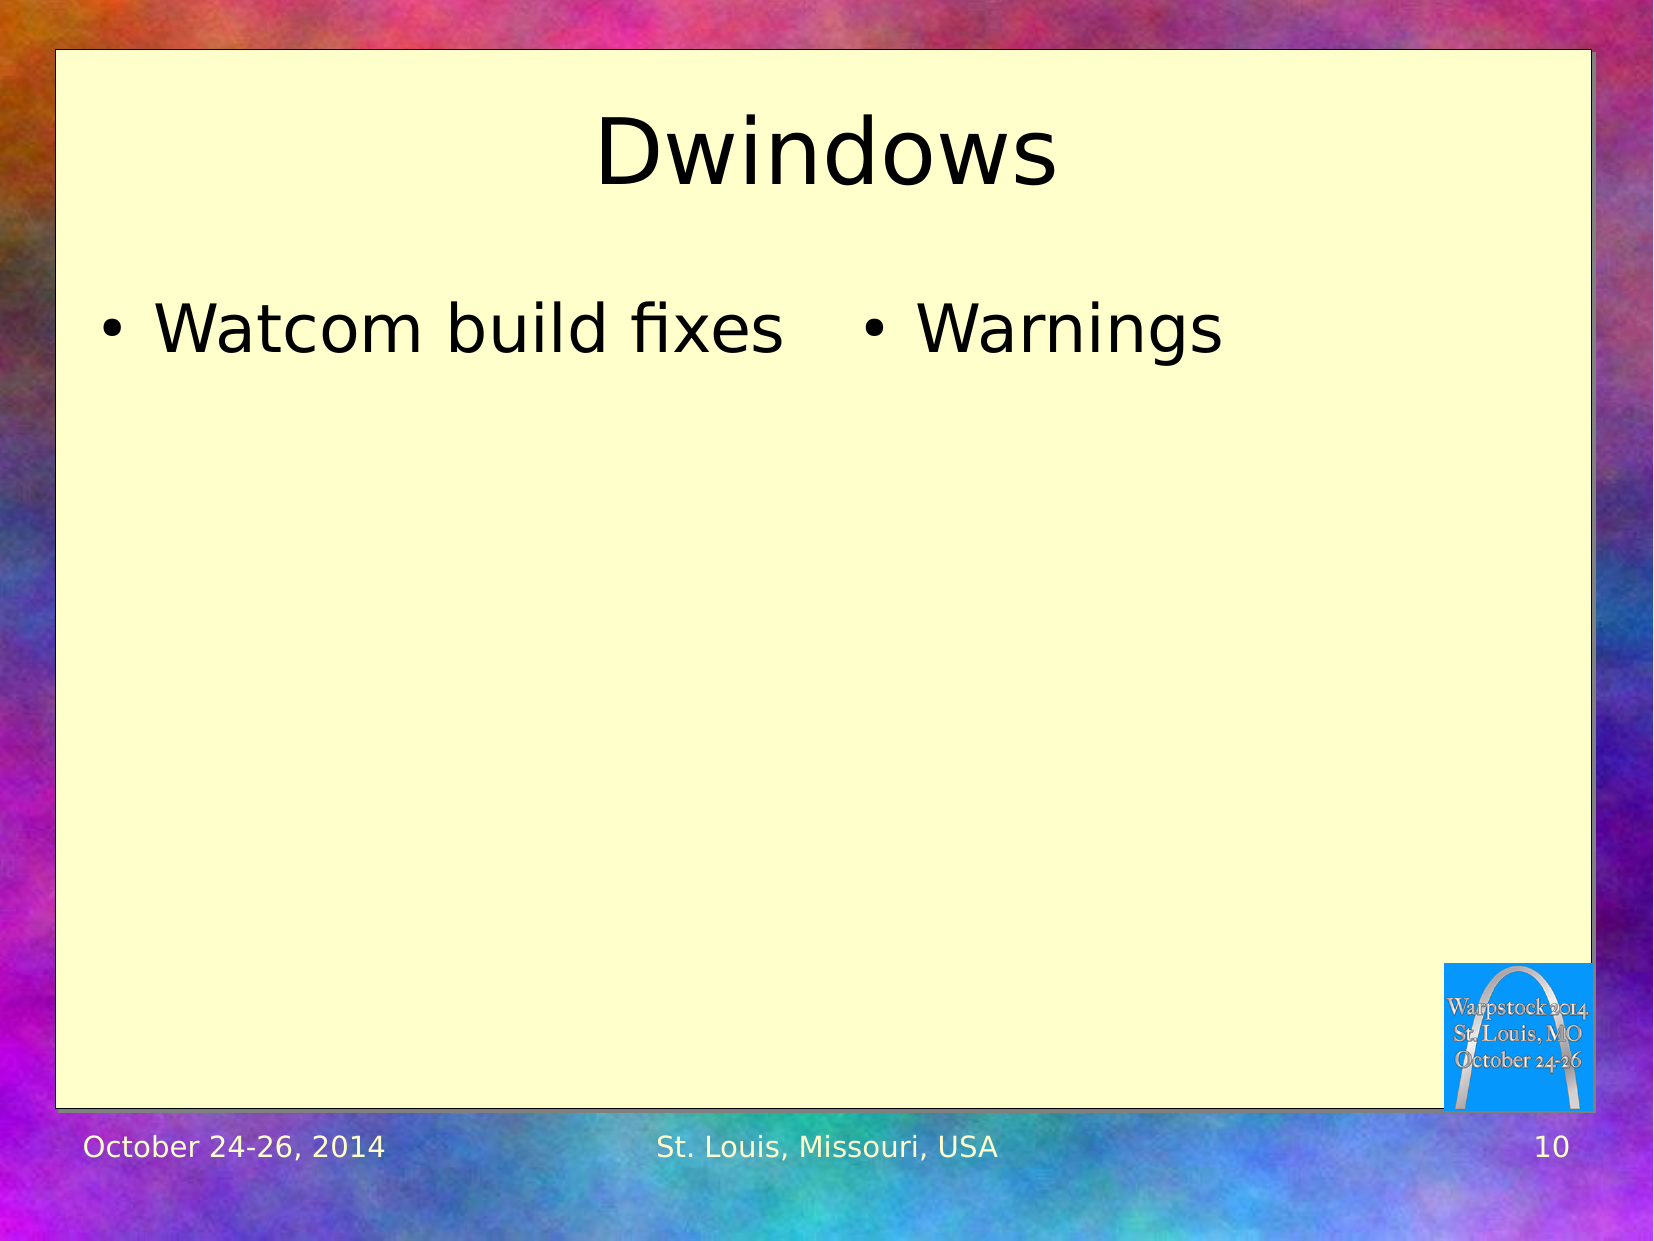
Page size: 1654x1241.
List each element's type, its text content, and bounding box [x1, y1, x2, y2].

list Watcom build fixes [82, 290, 809, 1109]
list Warnings [844, 290, 1571, 1109]
picture [0, 0, 1654, 1241]
title Dwindows [82, 49, 1571, 257]
